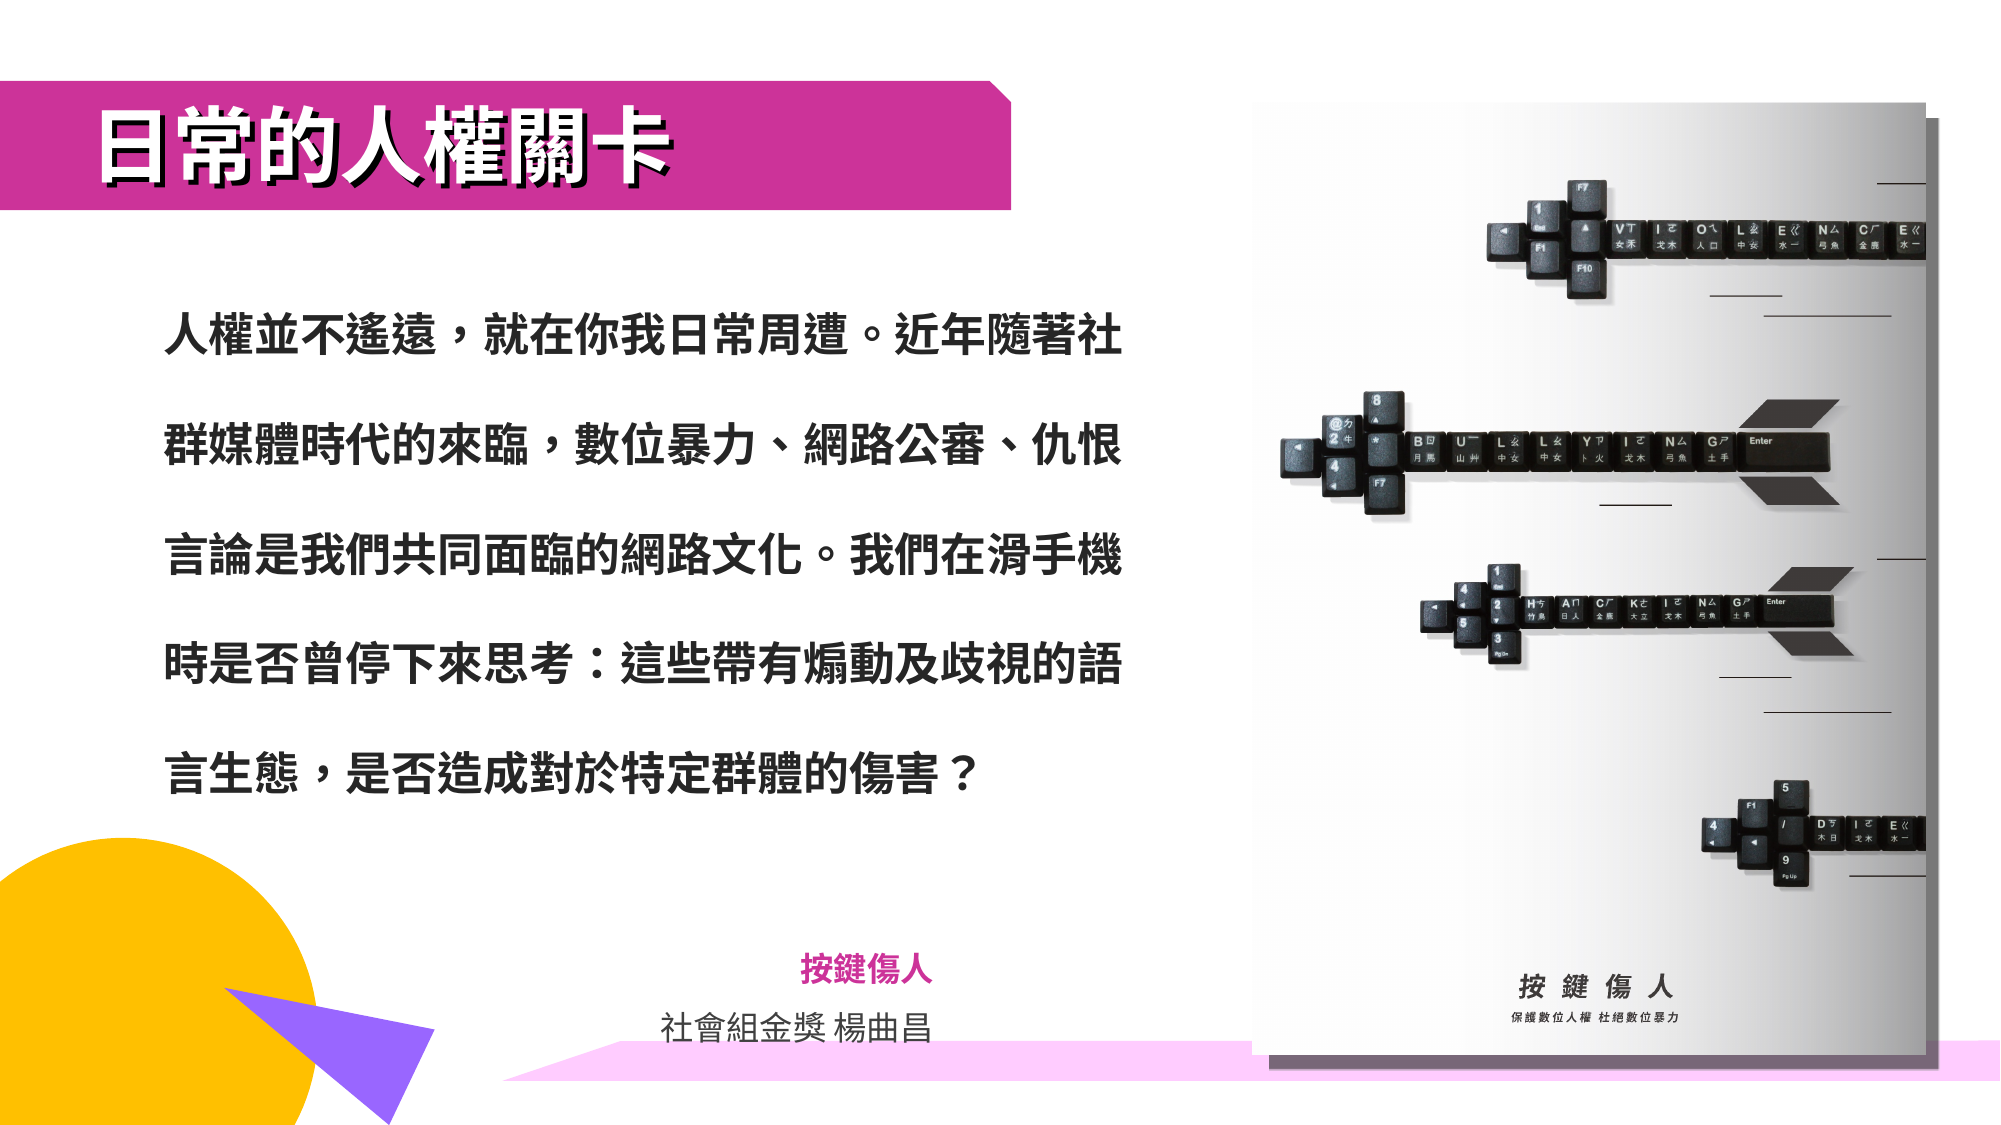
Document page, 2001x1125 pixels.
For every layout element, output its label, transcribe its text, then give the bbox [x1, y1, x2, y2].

title 日常的人權關卡 [74, 84, 1195, 214]
picture [1252, 102, 1926, 1055]
text_box 按鍵傷人 社會組金獎 楊曲昌 [645, 920, 1243, 1050]
subtitle 人權並不遙遠，就在你我日常周遭。近年隨著社 群媒體時代的來臨，數位暴力、網路公審、仇恨 言論是我們共同面臨的網路文化。我們在滑手機 時是否曾停下來思考：這些帶有煽動及歧視的語 言生態，是否造成對於特定群體的傷害？ [148, 235, 1179, 895]
text_box [502, 1040, 2000, 1081]
